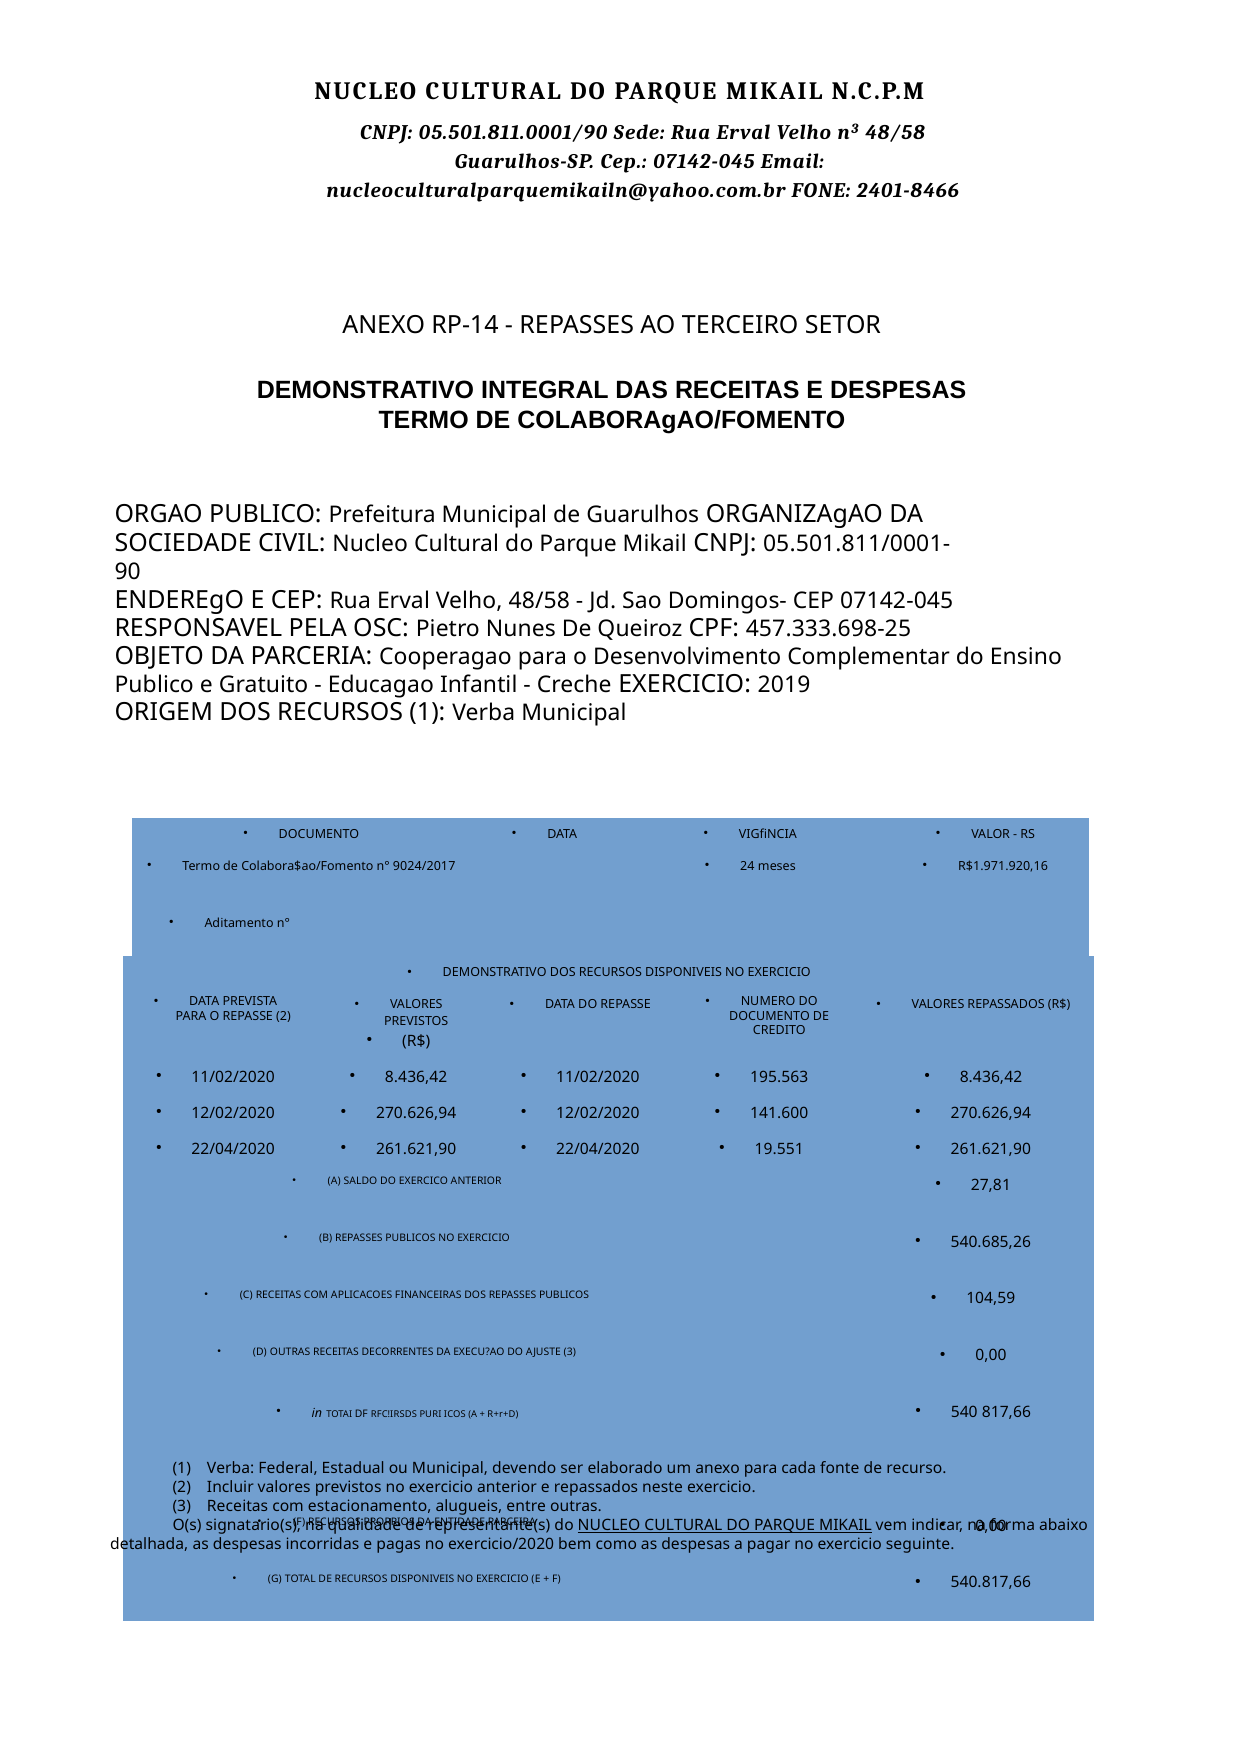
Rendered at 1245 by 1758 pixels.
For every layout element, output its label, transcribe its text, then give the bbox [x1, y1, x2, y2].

table_cell 270.626,94 [308, 1094, 490, 1130]
table_cell (F) RECURSOS PROPRIOS DA ENTIDADE PARCEIRA [123, 1557, 671, 1564]
table_cell 261.621,90 [308, 1130, 490, 1166]
table_cell 12/02/2020 [123, 1094, 308, 1130]
table_cell 540 817,66 [852, 1393, 1094, 1450]
table_cell (C) RECEITAS COM APLICACOES FINANCEIRAS DOS REPASSES PUBLICOS [123, 1280, 671, 1337]
table_cell in TOTAI DF RFC!IRSDS PURI ICOS (A + R+r+D) [123, 1393, 671, 1450]
table_cell [671, 1166, 852, 1223]
table_cell [671, 1393, 852, 1450]
table_cell 540.685,26 [852, 1223, 1094, 1280]
table_cell 27,81 [852, 1166, 1094, 1223]
table_cell 8.436,42 [308, 1058, 490, 1094]
table_cell 0,00 [852, 1337, 1094, 1393]
table_cell 195.563 [671, 1058, 852, 1094]
table_cell [618, 907, 883, 956]
table_cell NUMERO DO DOCUMENTO DE CREDITO [671, 988, 852, 1058]
table_cell (B) REPASSES PUBLICOS NO EXERCICIO [123, 1223, 671, 1280]
text_box CNPJ: 05.501.811.0001/90 Sede: Rua Erval Velho n3 48/58 Guarulhos-SP. Cep.: 07142-045 Email: nucleoculturalparquemikailn@yahoo.com.br FONE: 2401-8466 [314, 115, 971, 250]
table_cell [852, 1450, 1094, 1457]
table_cell 270.626,94 [852, 1094, 1094, 1130]
table_header VIGfiNCIA [618, 818, 883, 850]
table_header VALOR - RS [883, 818, 1089, 850]
table_cell 11/02/2020 [123, 1058, 308, 1094]
table_cell Termo de Colabora$ao/Fomento n° 9024/2017 [132, 850, 471, 907]
table_cell [123, 1450, 671, 1457]
table_cell Aditamento n° [132, 907, 471, 956]
table_cell 19.551 [671, 1130, 852, 1166]
table_cell 104,59 [852, 1280, 1094, 1337]
table_cell [671, 1280, 852, 1337]
table_cell (A) SALDO DO EXERCICO ANTERIOR [123, 1166, 671, 1223]
table_cell [671, 1223, 852, 1280]
table_cell 22/04/2020 [123, 1130, 308, 1166]
table_cell 141.600 [671, 1094, 852, 1130]
table_header DATA [471, 818, 618, 850]
table_header DEMONSTRATIVO DOS RECURSOS DISPONIVEIS NO EXERCICIO [123, 956, 1094, 988]
text_box ORGAO PUBLICO: Prefeitura Municipal de Guarulhos ORGANIZAgAO DA SOCIEDADE CIVIL: Nucleo Cultural do Parque Mikail CNPJ: 05.501.811/0001-90 ENDEREgO E CEP: Rua Erval Velho, 48/58 - Jd. Sao Domingos- CEP 07142-045 RESPONSAVEL PELA OSC: Pietro Nunes De Queiroz CPF: 457.333.698-25 OBJETO DA PARCERIA: Cooperagao para o Desenvolvimento Complementar do Ensino Publico e Gratuito - Educagao Infantil - Creche EXERCICIO: 2019 ORIGEM DOS RECURSOS (1): Verba Municipal [115, 499, 1119, 794]
table_cell VALORES REPASSADOS (R$) [852, 988, 1094, 1058]
table_cell 24 meses [618, 850, 883, 907]
table_cell DATA PREVISTA PARA O REPASSE (2) [123, 988, 308, 1058]
table_cell [671, 1337, 852, 1393]
table_cell 11/02/2020 [490, 1058, 671, 1094]
table_header DOCUMENTO [132, 818, 471, 850]
table_cell 261.621,90 [852, 1130, 1094, 1166]
table_cell 22/04/2020 [490, 1130, 671, 1166]
table_cell [671, 1450, 852, 1457]
text_box (1) Verba: Federal, Estadual ou Municipal, devendo ser elaborado um anexo para cada fonte de recurso. (2) Incluir valores previstos no exercicio anterior e repassados neste exercicio. (3) Receitas com estacionamento, alugueis, entre outras. O(s) signatario(s), na qualidade de representante(s) do NUCLEO CULTURAL DO PARQUE MIKAIL vem indicar, na forma abaixo detalhada, as despesas incorridas e pagas no exercicio/2020 bem como as despesas a pagar no exercicio seguinte. [110, 1457, 1116, 1557]
table_cell [471, 907, 618, 956]
table_cell (G) TOTAL DE RECURSOS DISPONIVEIS NO EXERCICIO (E + F) [123, 1564, 671, 1621]
table_cell [671, 1557, 852, 1564]
table_cell 12/02/2020 [490, 1094, 671, 1130]
table_cell [671, 1564, 852, 1621]
table_cell 540.817,66 [852, 1564, 1094, 1621]
text_box NUCLEO CULTURAL DO PARQUE MIKAIL N.C.P.M [314, 76, 971, 105]
table_cell 0,00 [852, 1557, 1094, 1564]
table_cell 8.436,42 [852, 1058, 1094, 1094]
table_cell [883, 907, 1089, 956]
table_cell [471, 850, 618, 907]
table_cell VALORES PREVISTOS (R$) [308, 988, 490, 1058]
text_box ANEXO RP-14 - REPASSES AO TERCEIRO SETOR DEMONSTRATIVO INTEGRAL DAS RECEITAS E DESPESAS TERMO DE COLABORAgAO/FOMENTO [255, 309, 970, 452]
table_cell DATA DO REPASSE [490, 988, 671, 1058]
table_cell R$1.971.920,16 [883, 850, 1089, 907]
table_cell (D) OUTRAS RECEITAS DECORRENTES DA EXECU?AO DO AJUSTE (3) [123, 1337, 671, 1393]
